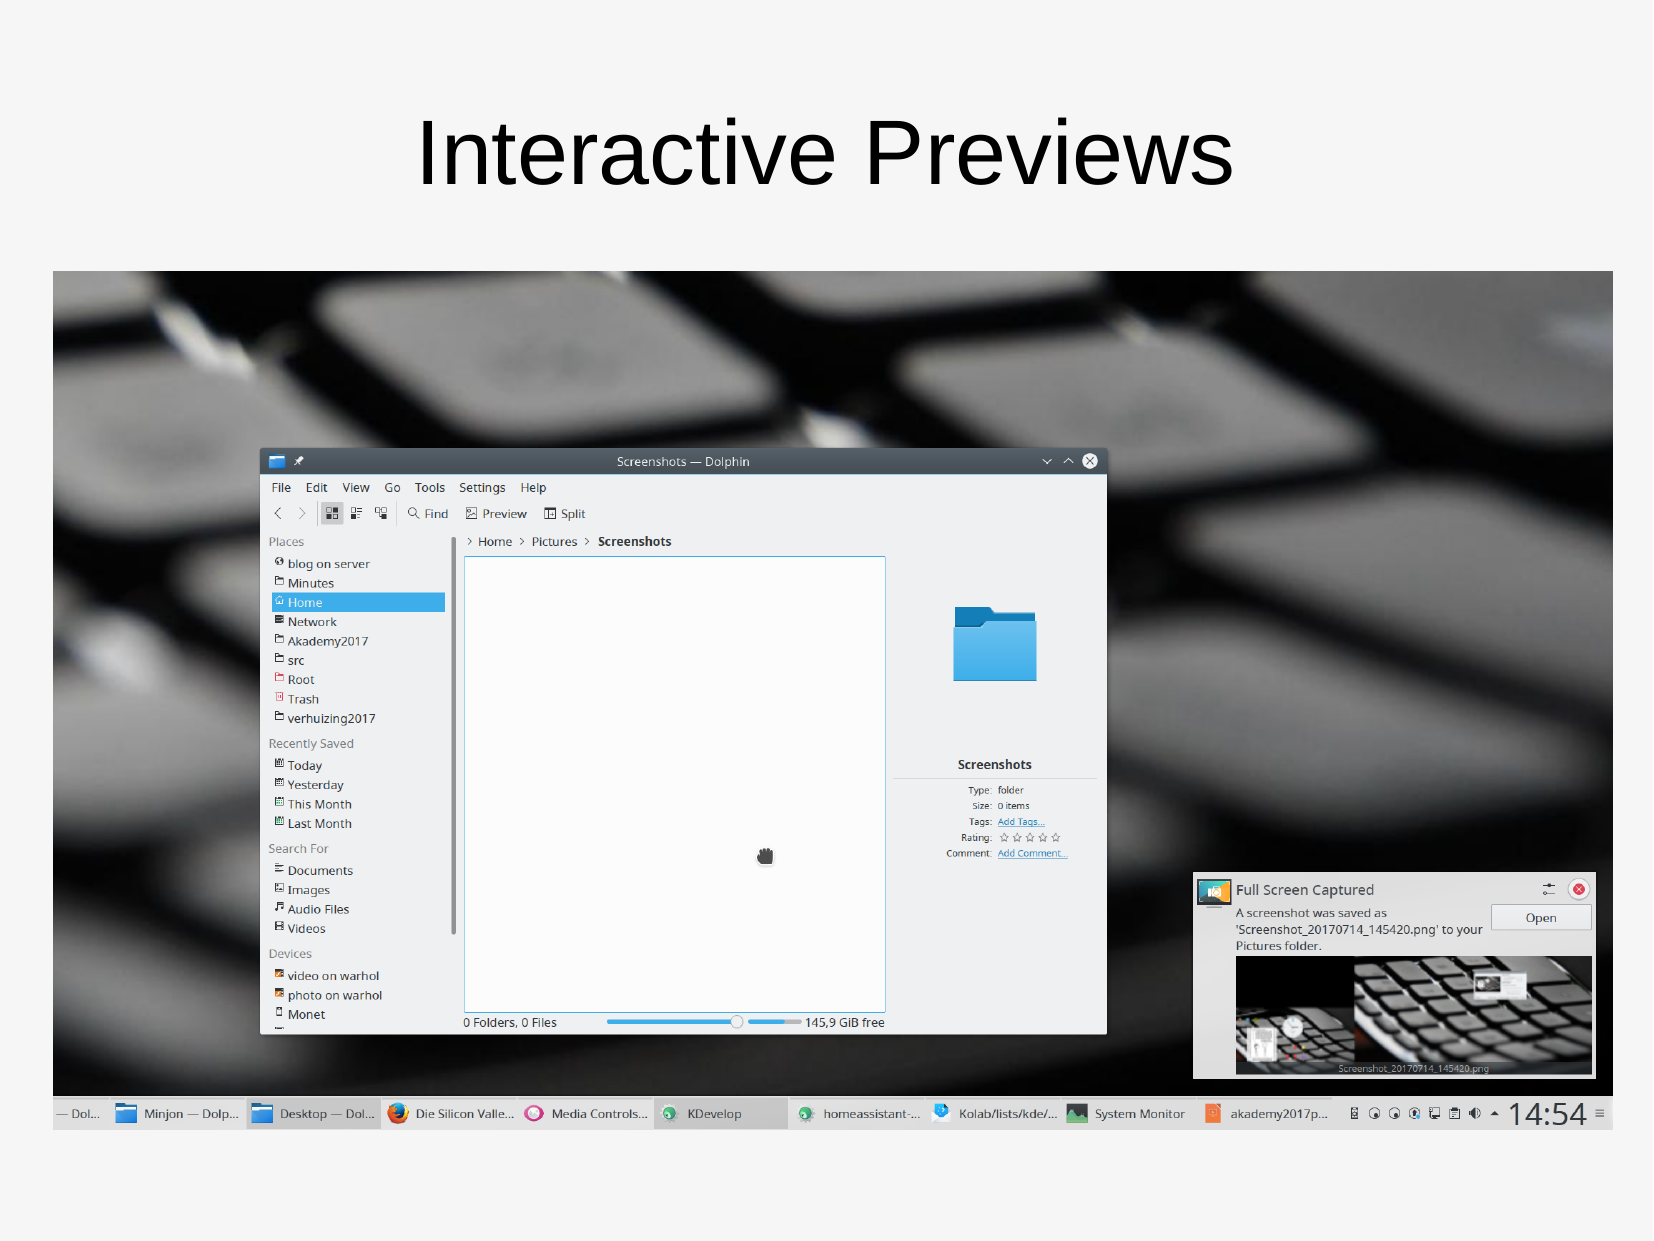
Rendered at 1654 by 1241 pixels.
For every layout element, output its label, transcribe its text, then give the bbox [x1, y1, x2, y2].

title Interactive Previews [82, 49, 1571, 257]
picture [53, 271, 1613, 1130]
